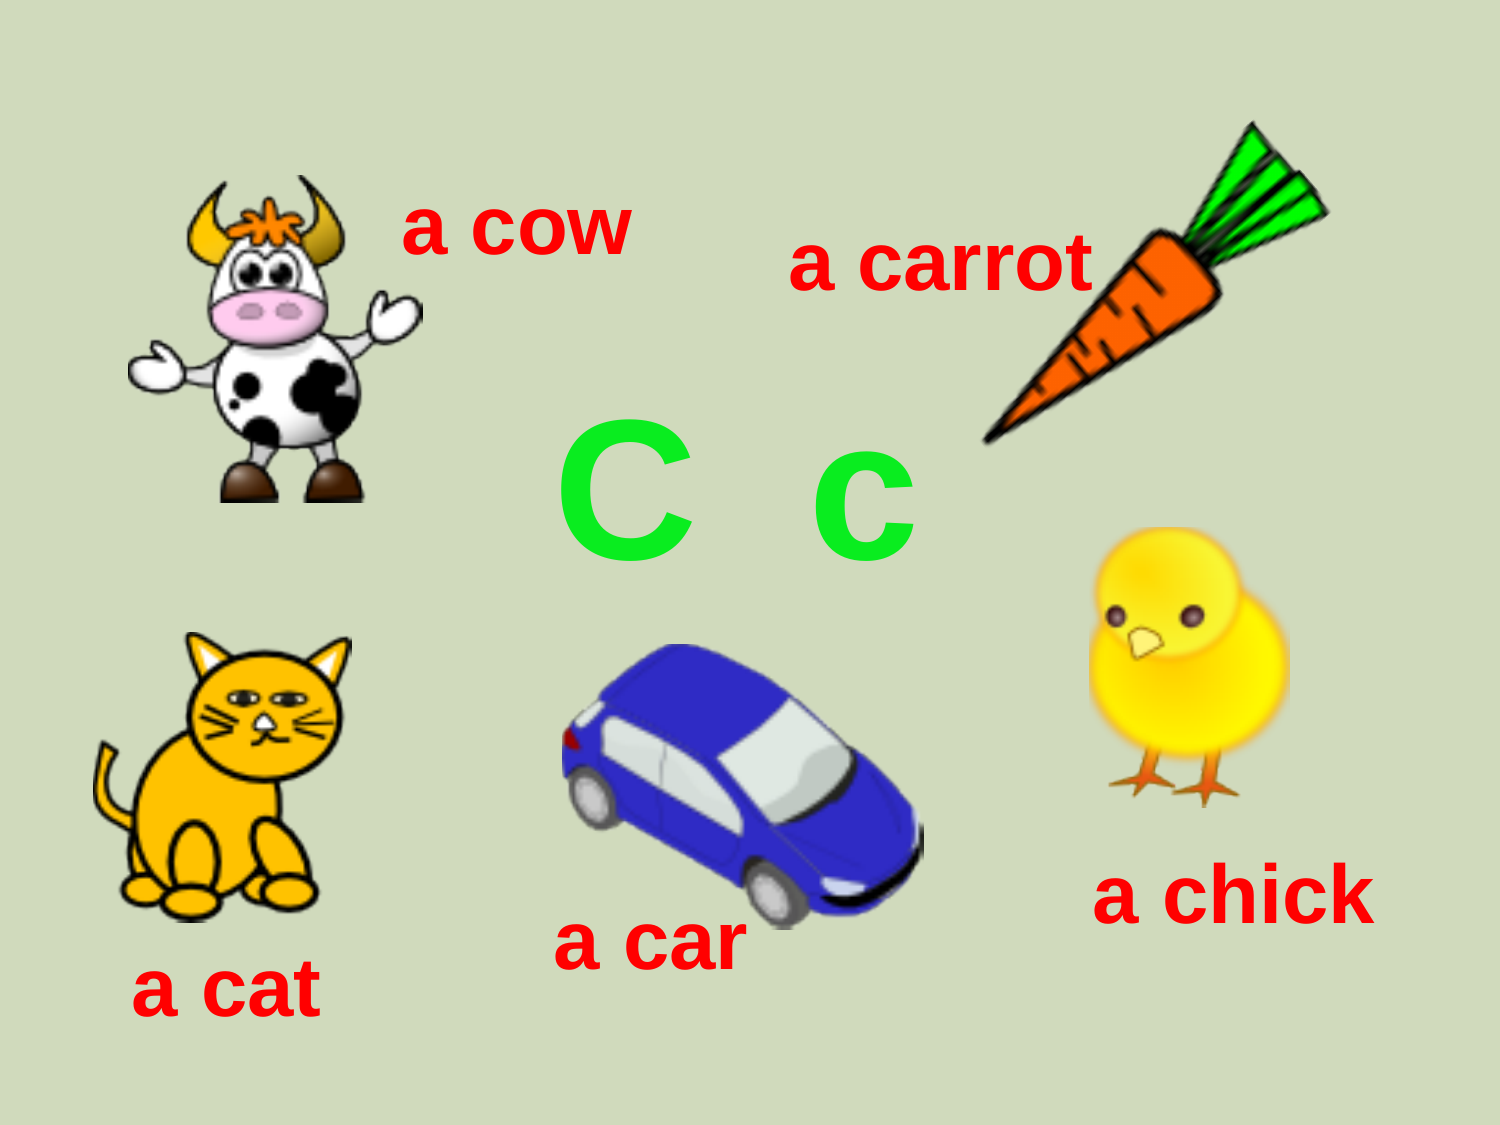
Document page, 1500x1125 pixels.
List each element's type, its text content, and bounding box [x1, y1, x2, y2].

picture [937, 117, 1335, 485]
text_box a chick [1078, 832, 1418, 948]
text_box a cow [386, 164, 727, 280]
text_box a car [538, 878, 879, 995]
picture [562, 644, 924, 930]
text_box a carrot [773, 199, 1114, 315]
picture [128, 175, 423, 503]
text_box a cat [117, 925, 458, 1042]
picture [1089, 527, 1290, 808]
text_box C c [539, 351, 1290, 607]
picture [93, 632, 352, 923]
